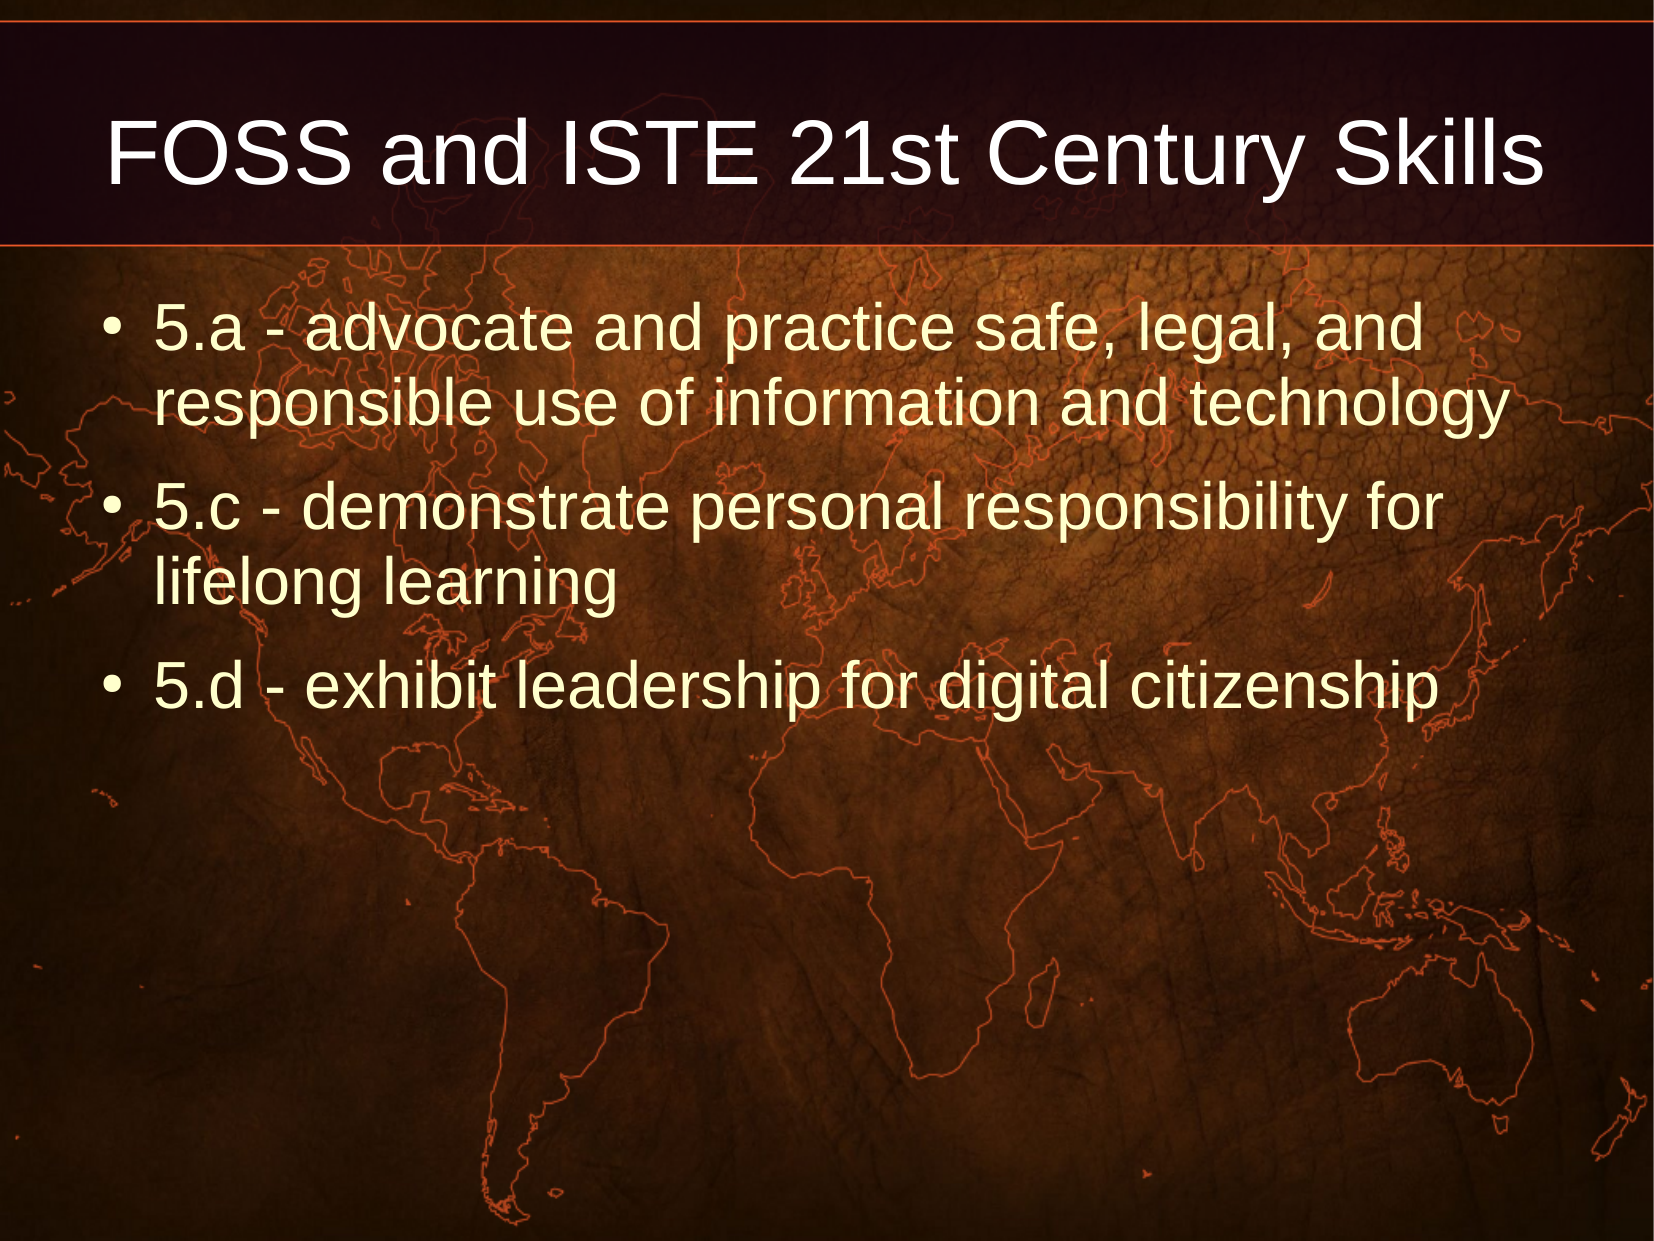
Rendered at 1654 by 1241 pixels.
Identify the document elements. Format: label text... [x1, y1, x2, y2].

list 5.a - advocate and practice safe, legal, and responsible use of information and technology 5.c - demonstrate personal responsibility for lifelong learning 5.d - exhibit leadership for digital citizenship [82, 290, 1571, 1109]
picture [0, 0, 1654, 1241]
title FOSS and ISTE 21st Century Skills [82, 56, 1571, 250]
